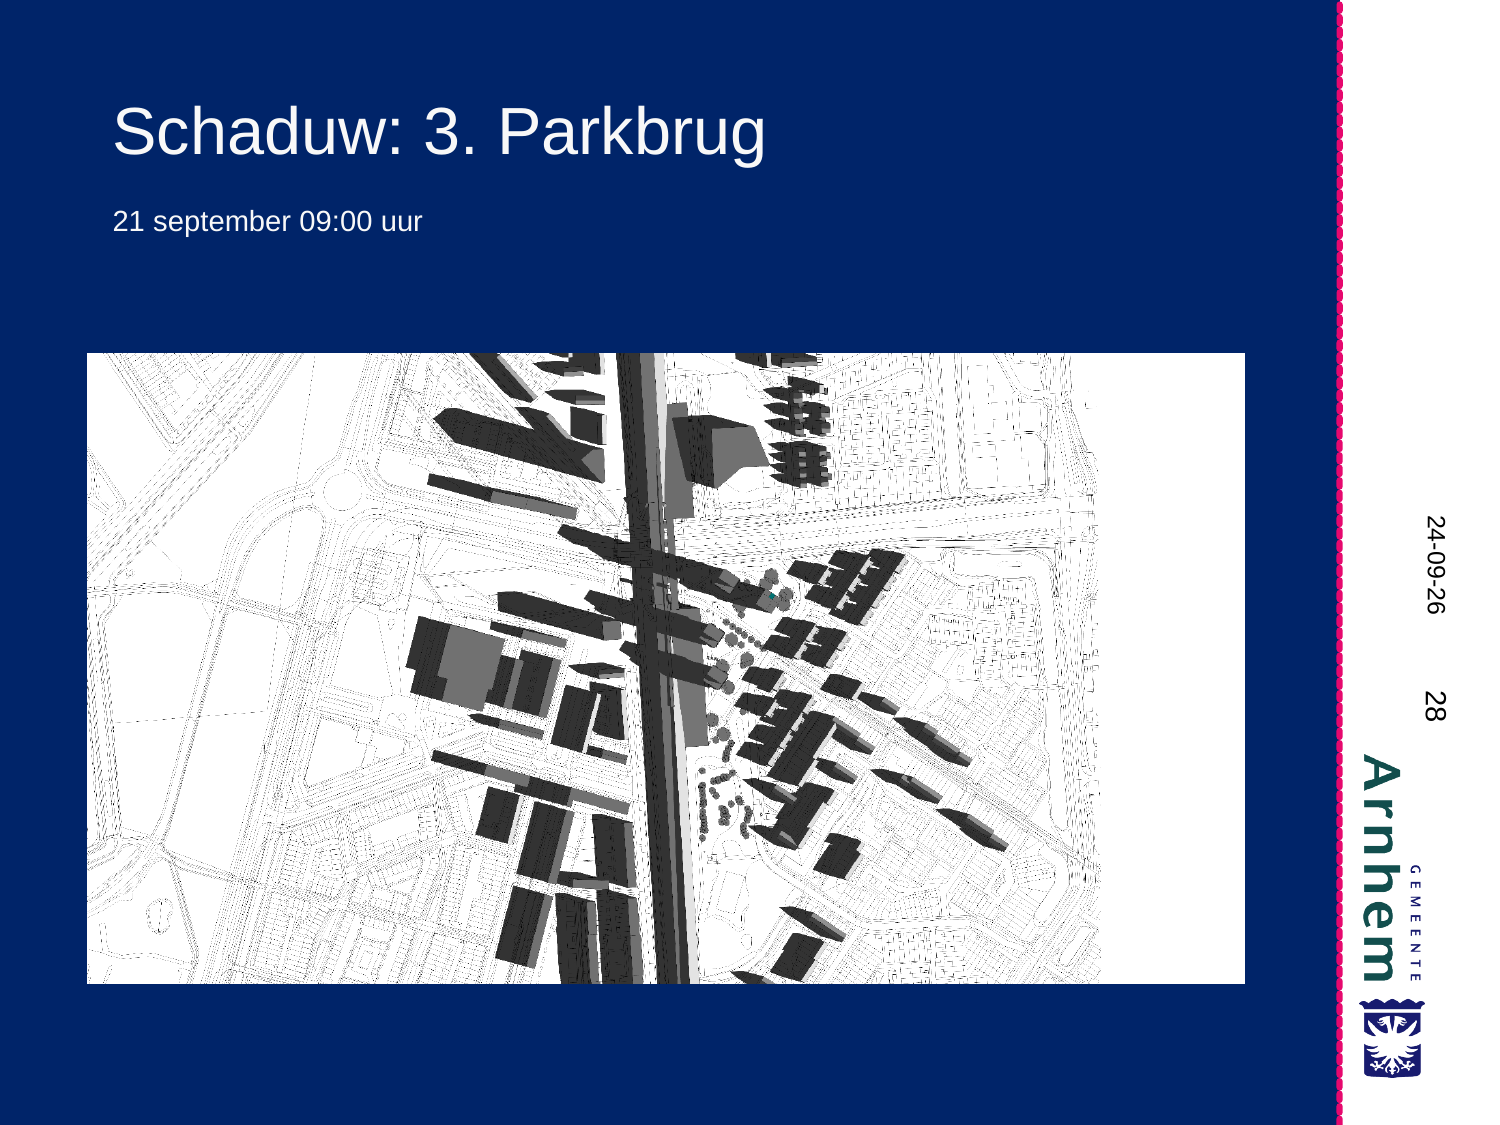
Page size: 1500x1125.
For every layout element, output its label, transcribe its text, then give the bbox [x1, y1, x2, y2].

text_box Schaduw: 3. Parkbrug 21 september 09:00 uur [112, 87, 1270, 251]
picture [87, 353, 1245, 984]
text_box 28 [1412, 675, 1463, 751]
text_box 15-2-2022 [1410, 500, 1461, 688]
